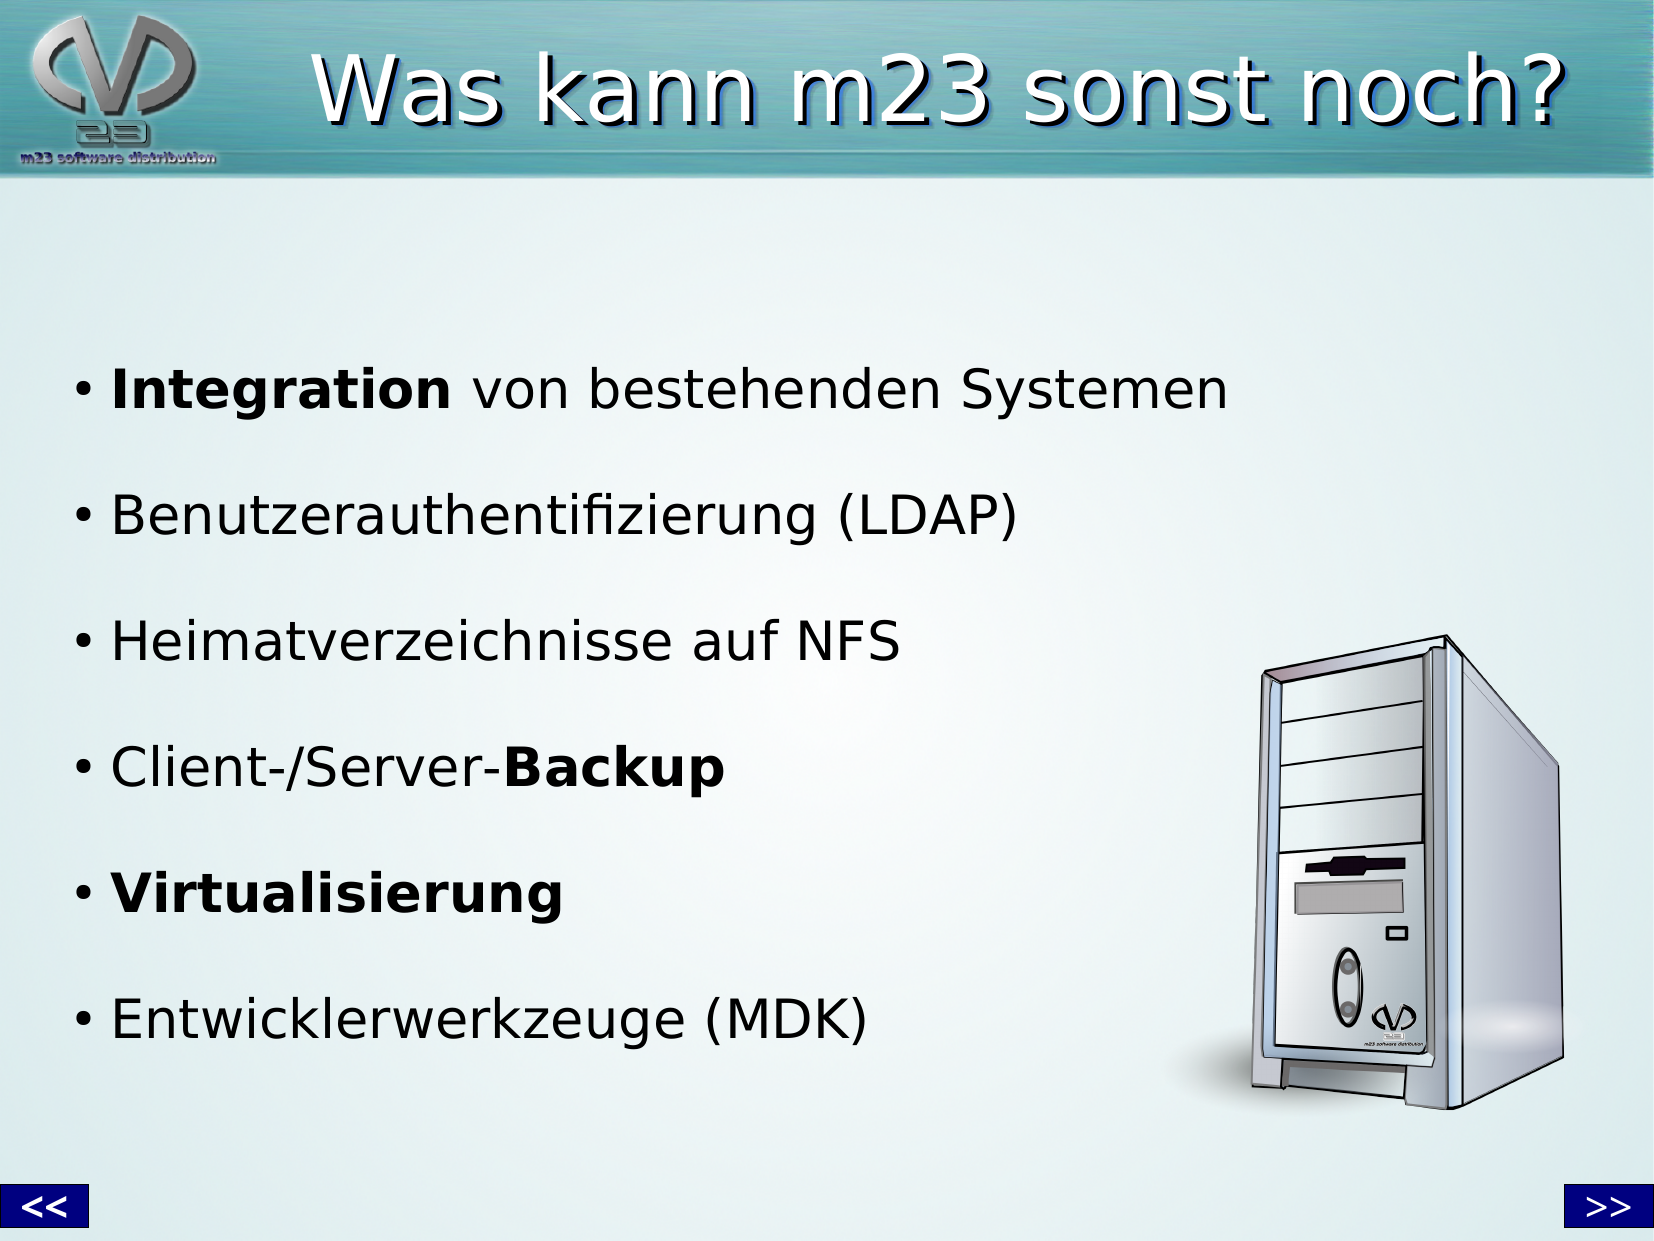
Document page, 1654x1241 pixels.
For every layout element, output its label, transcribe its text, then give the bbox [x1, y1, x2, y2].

text_box Integration von bestehenden Systemen Benutzerauthentifizierung (LDAP) Heimatverzeichnisse auf NFS Client-/Server-Backup Virtualisierung Entwicklerwerkzeuge (MDK) [73, 234, 1595, 1176]
picture [0, 0, 1654, 1241]
title Was kann m23 sonst noch? [224, 2, 1654, 178]
